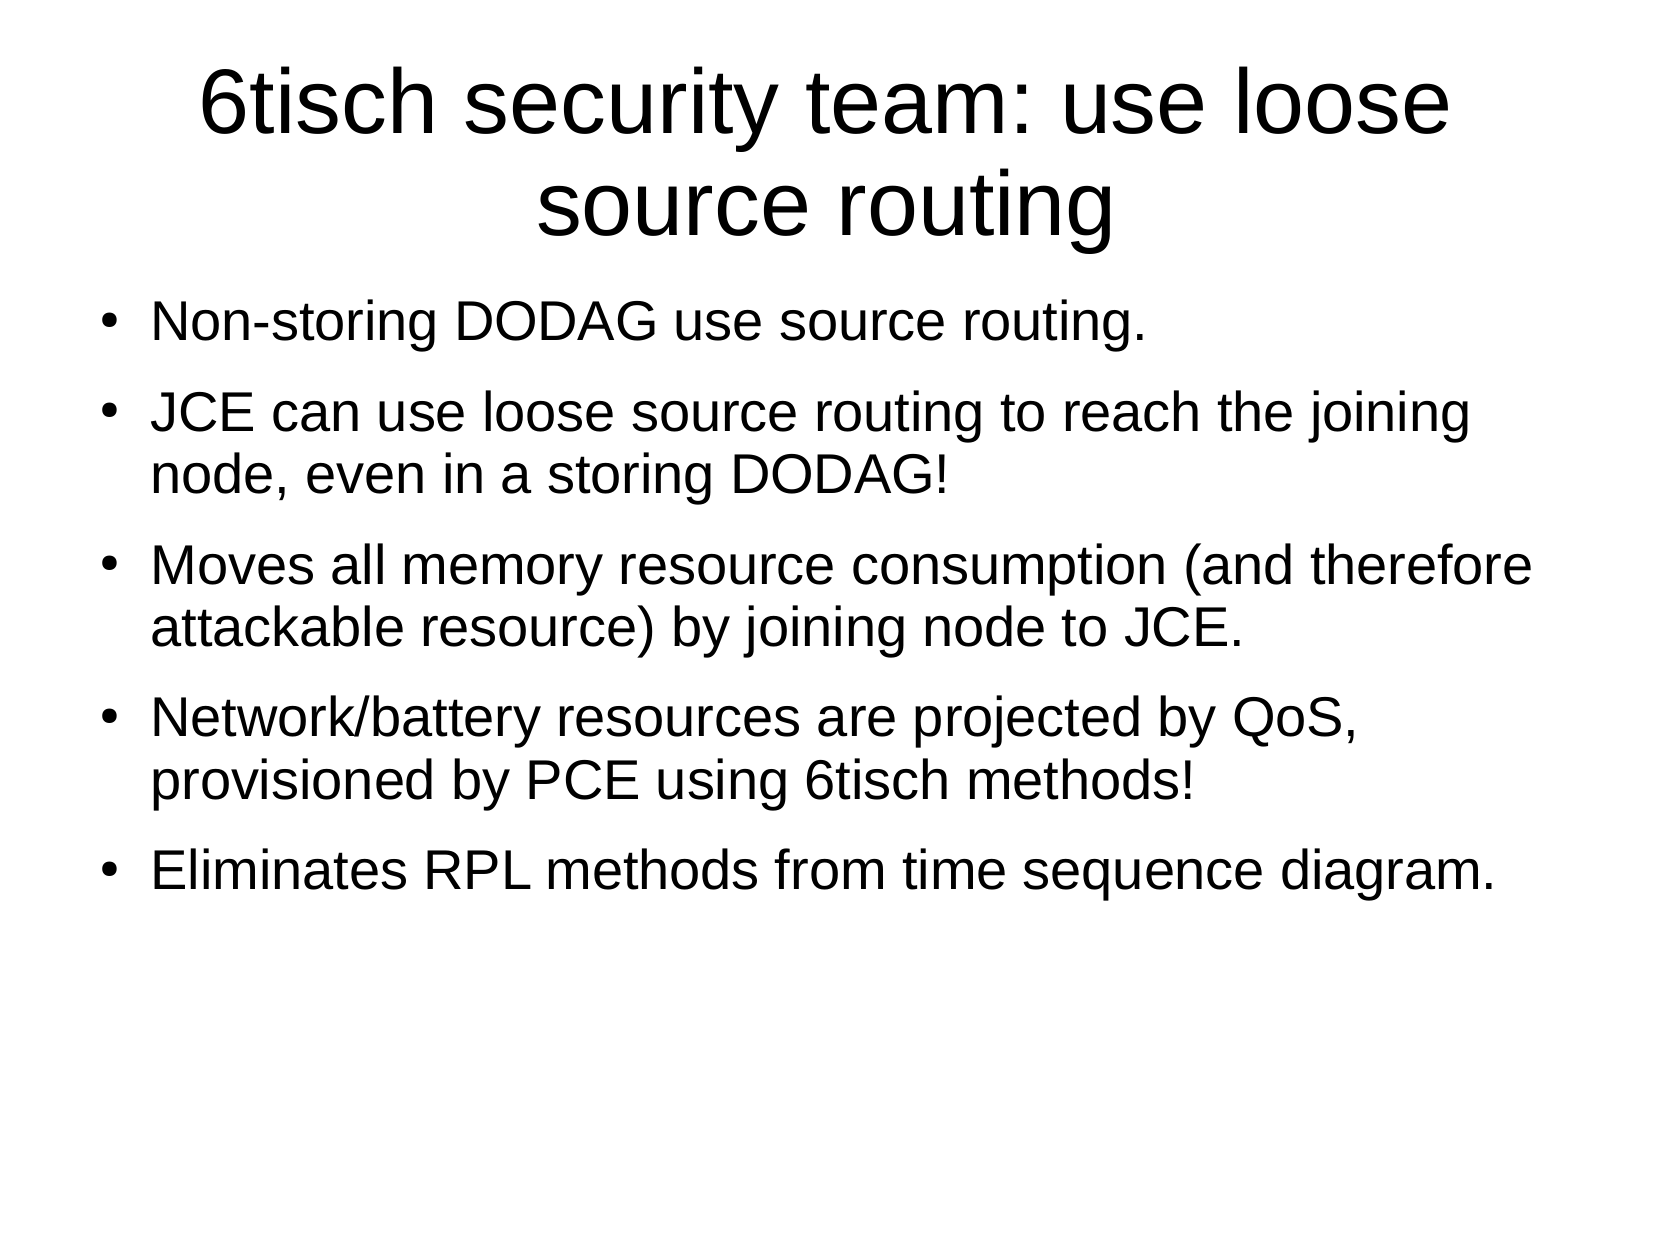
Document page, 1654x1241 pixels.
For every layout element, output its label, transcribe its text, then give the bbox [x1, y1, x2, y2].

list Non-storing DODAG use source routing. JCE can use loose source routing to reach the joining node, even in a storing DODAG! Moves all memory resource consumption (and therefore attackable resource) by joining node to JCE. Network/battery resources are projected by QoS, provisioned by PCE using 6tisch methods! Eliminates RPL methods from time sequence diagram. [82, 290, 1538, 1010]
title 6tisch security team: use loose source routing [82, 49, 1571, 257]
